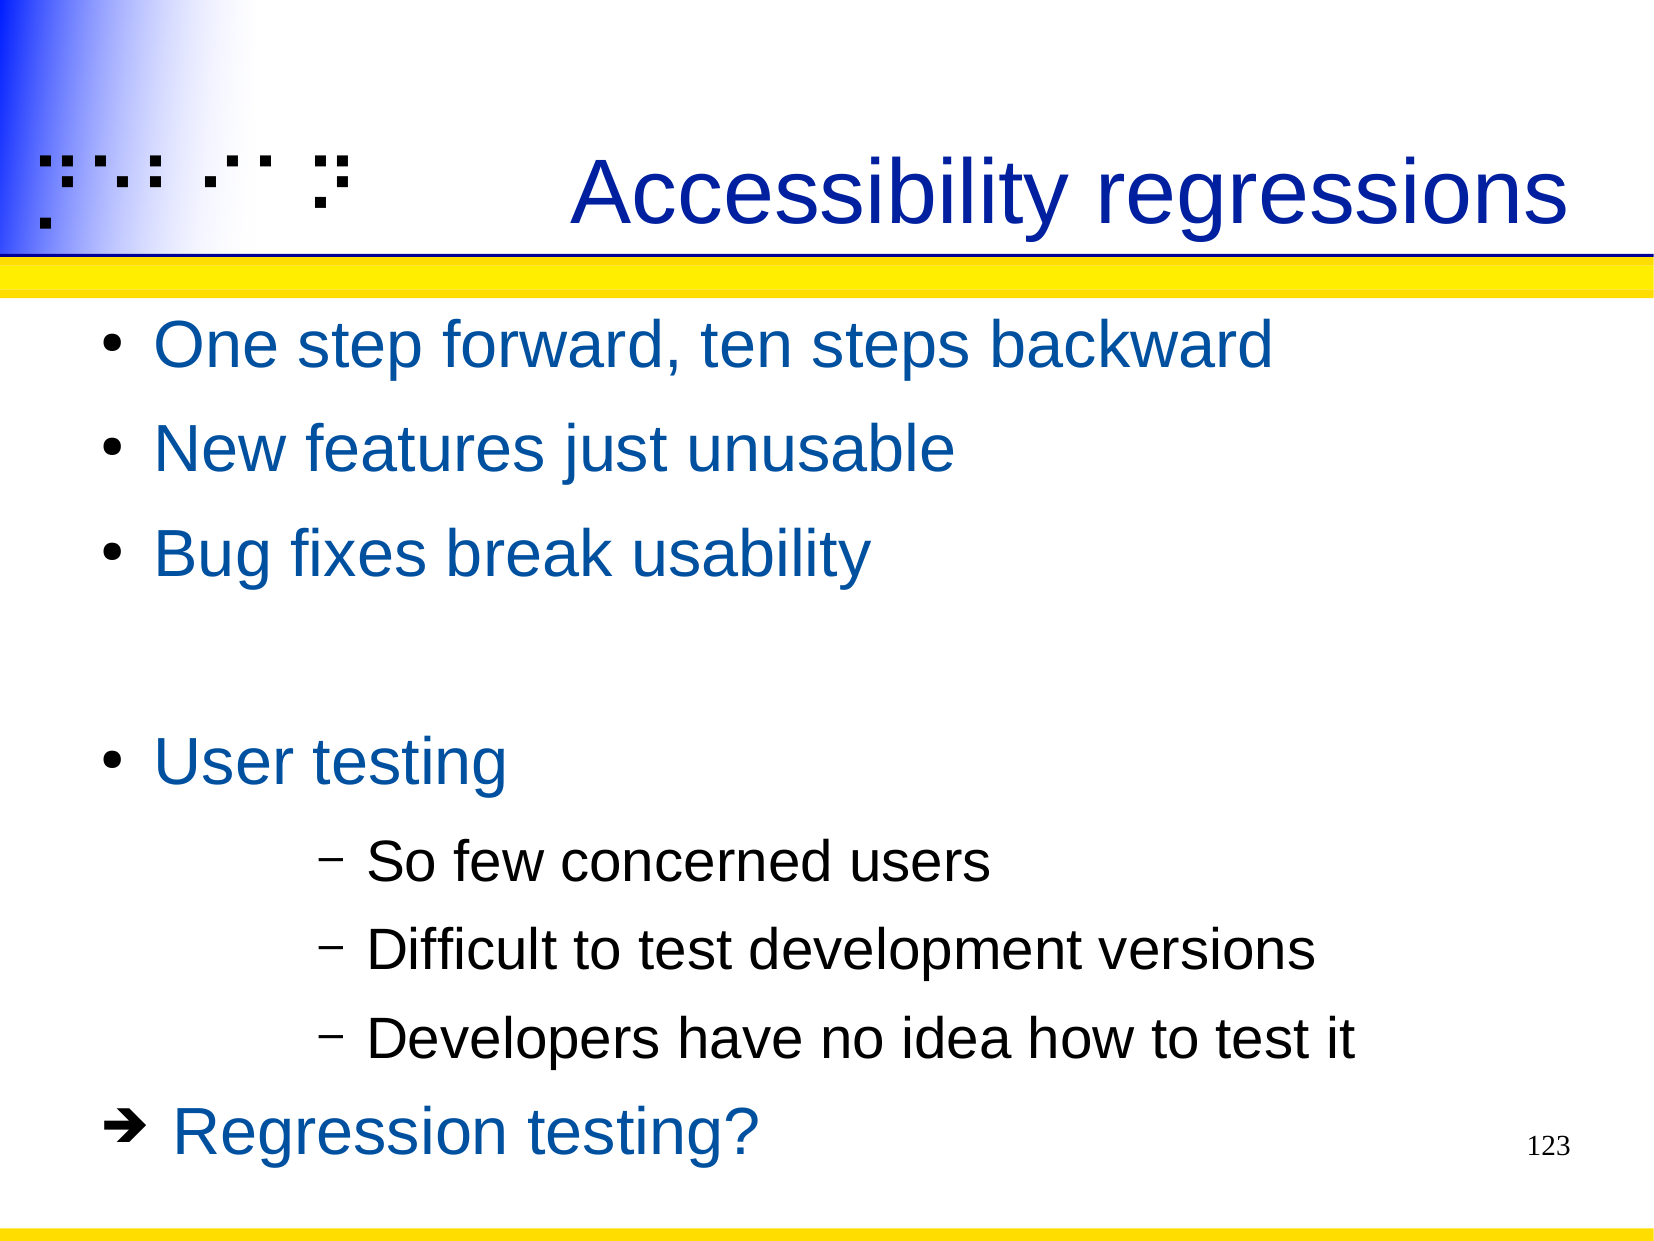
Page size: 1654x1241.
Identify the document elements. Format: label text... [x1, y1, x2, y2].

list One step forward, ten steps backward New features just unusable Bug fixes break usability User testing So few concerned users Difficult to test development versions Developers have no idea how to test it Regression testing? [82, 307, 1571, 1241]
title Accessibility regressions [372, 126, 1571, 257]
